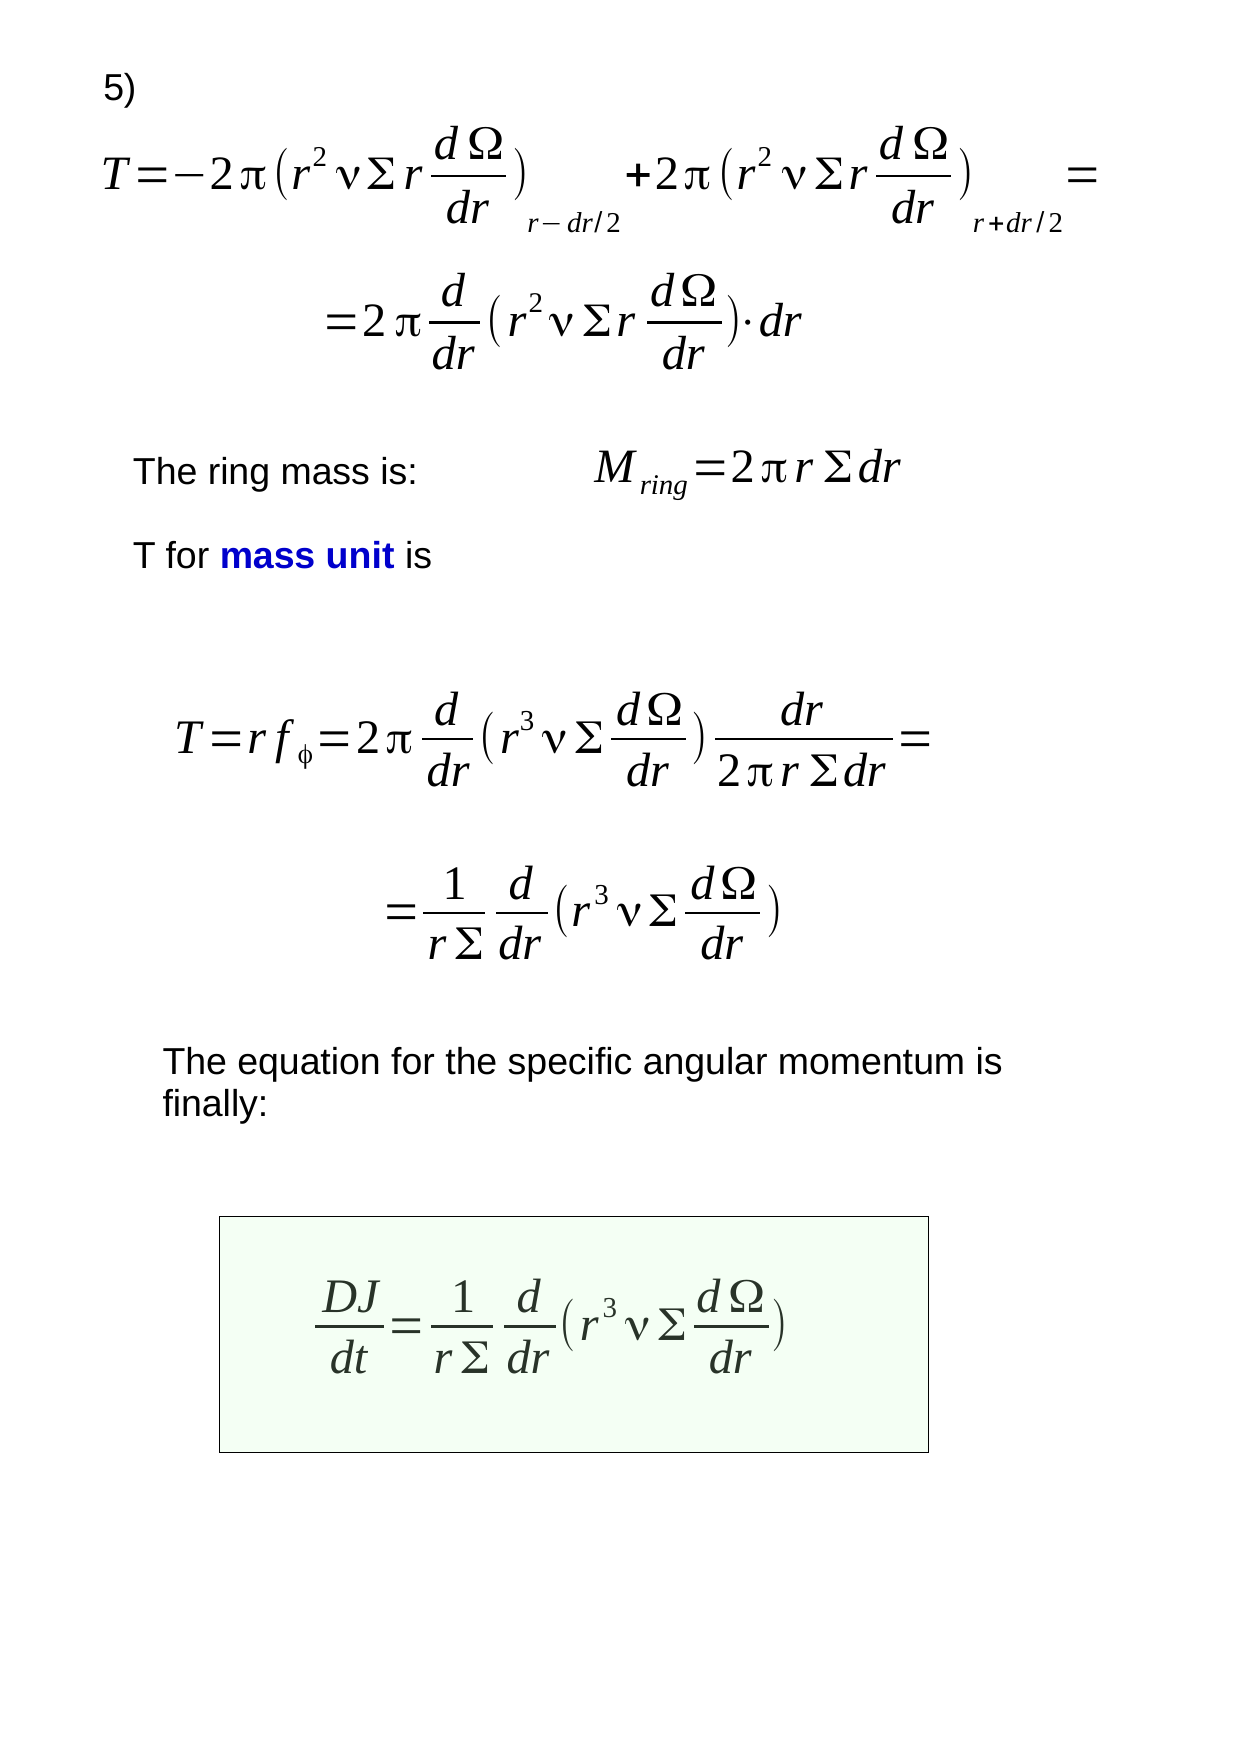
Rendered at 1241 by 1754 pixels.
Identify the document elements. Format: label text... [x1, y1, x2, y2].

chart [354, 856, 793, 971]
text_box The ring mass is: T for mass unit is [118, 442, 1005, 584]
chart [88, 118, 1115, 238]
chart [579, 440, 916, 502]
chart [295, 264, 816, 380]
text_box The equation for the specific angular momentum is finally: [147, 1033, 1064, 1175]
chart [161, 682, 948, 798]
text_box [219, 1216, 929, 1453]
text_box 5) [88, 59, 178, 116]
